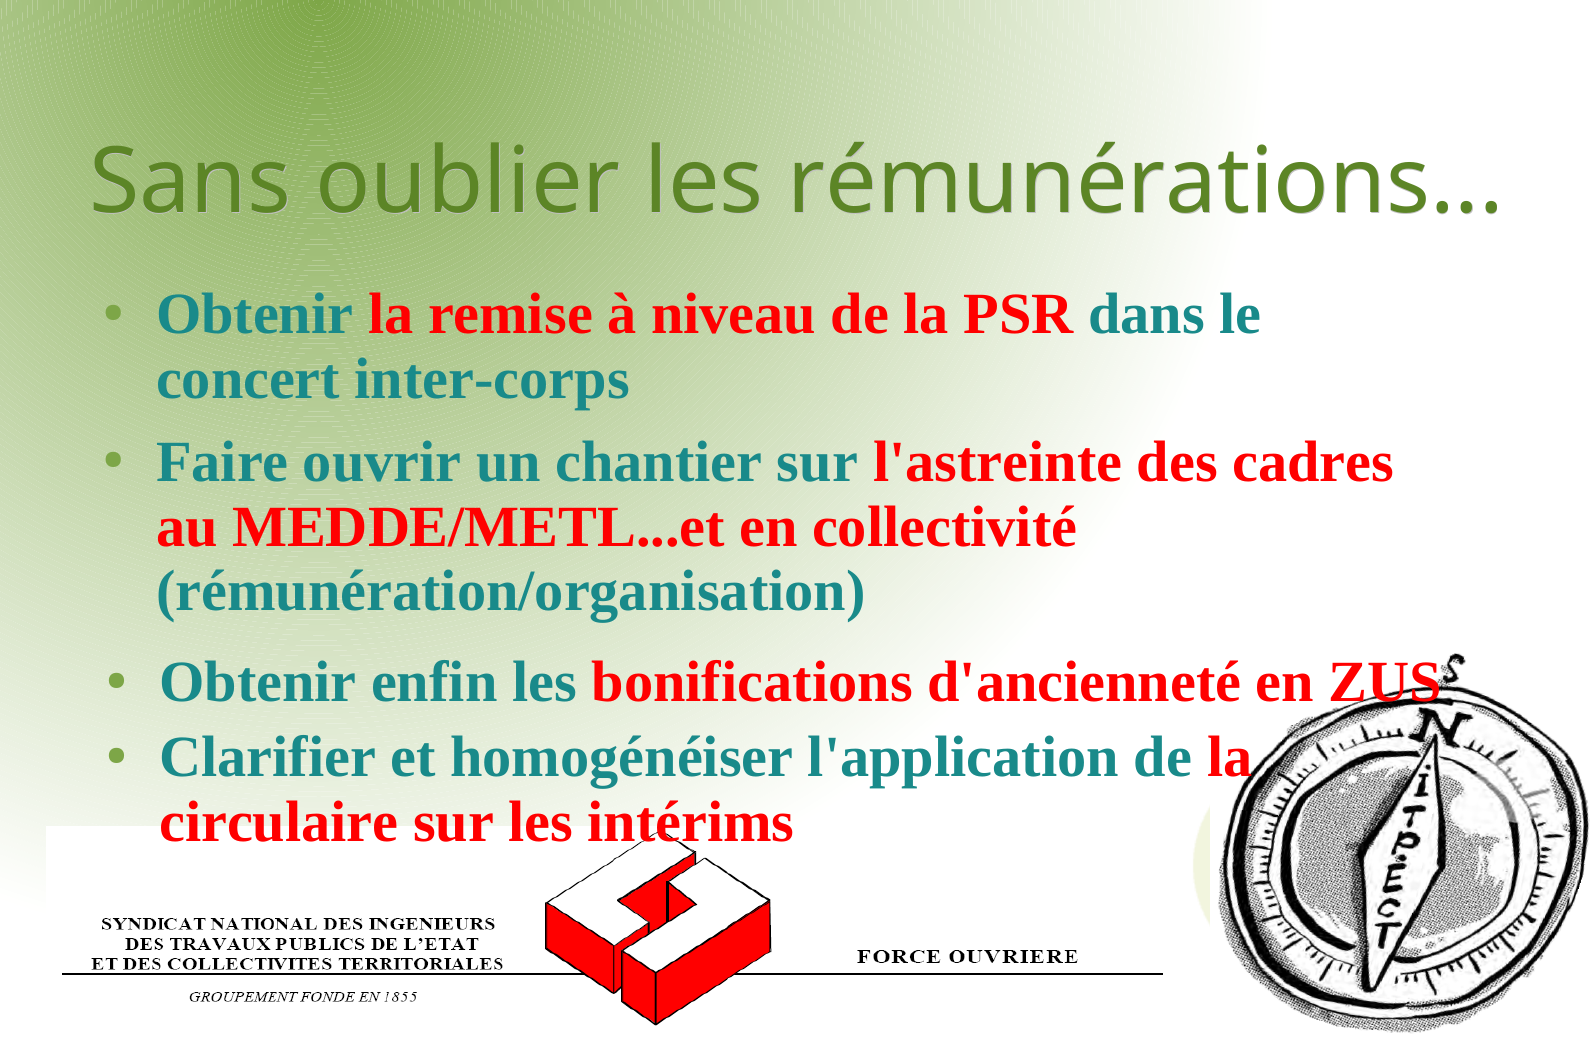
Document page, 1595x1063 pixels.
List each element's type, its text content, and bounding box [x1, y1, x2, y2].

picture [46, 649, 1595, 1038]
list Obtenir enfin les bonifications d'ancienneté en ZUS [88, 649, 1451, 724]
list Clarifier et homogénéiser l'application de la circulaire sur les intérims [88, 724, 1451, 857]
title Sans oublier les rémunérations... [59, 88, 1536, 266]
list Obtenir la remise à niveau de la PSR dans le concert inter-corps [85, 281, 1447, 414]
list Faire ouvrir un chantier sur l'astreinte des cadres au MEDDE/METL...et en collectivité (rémunération/organisation) [85, 429, 1447, 627]
